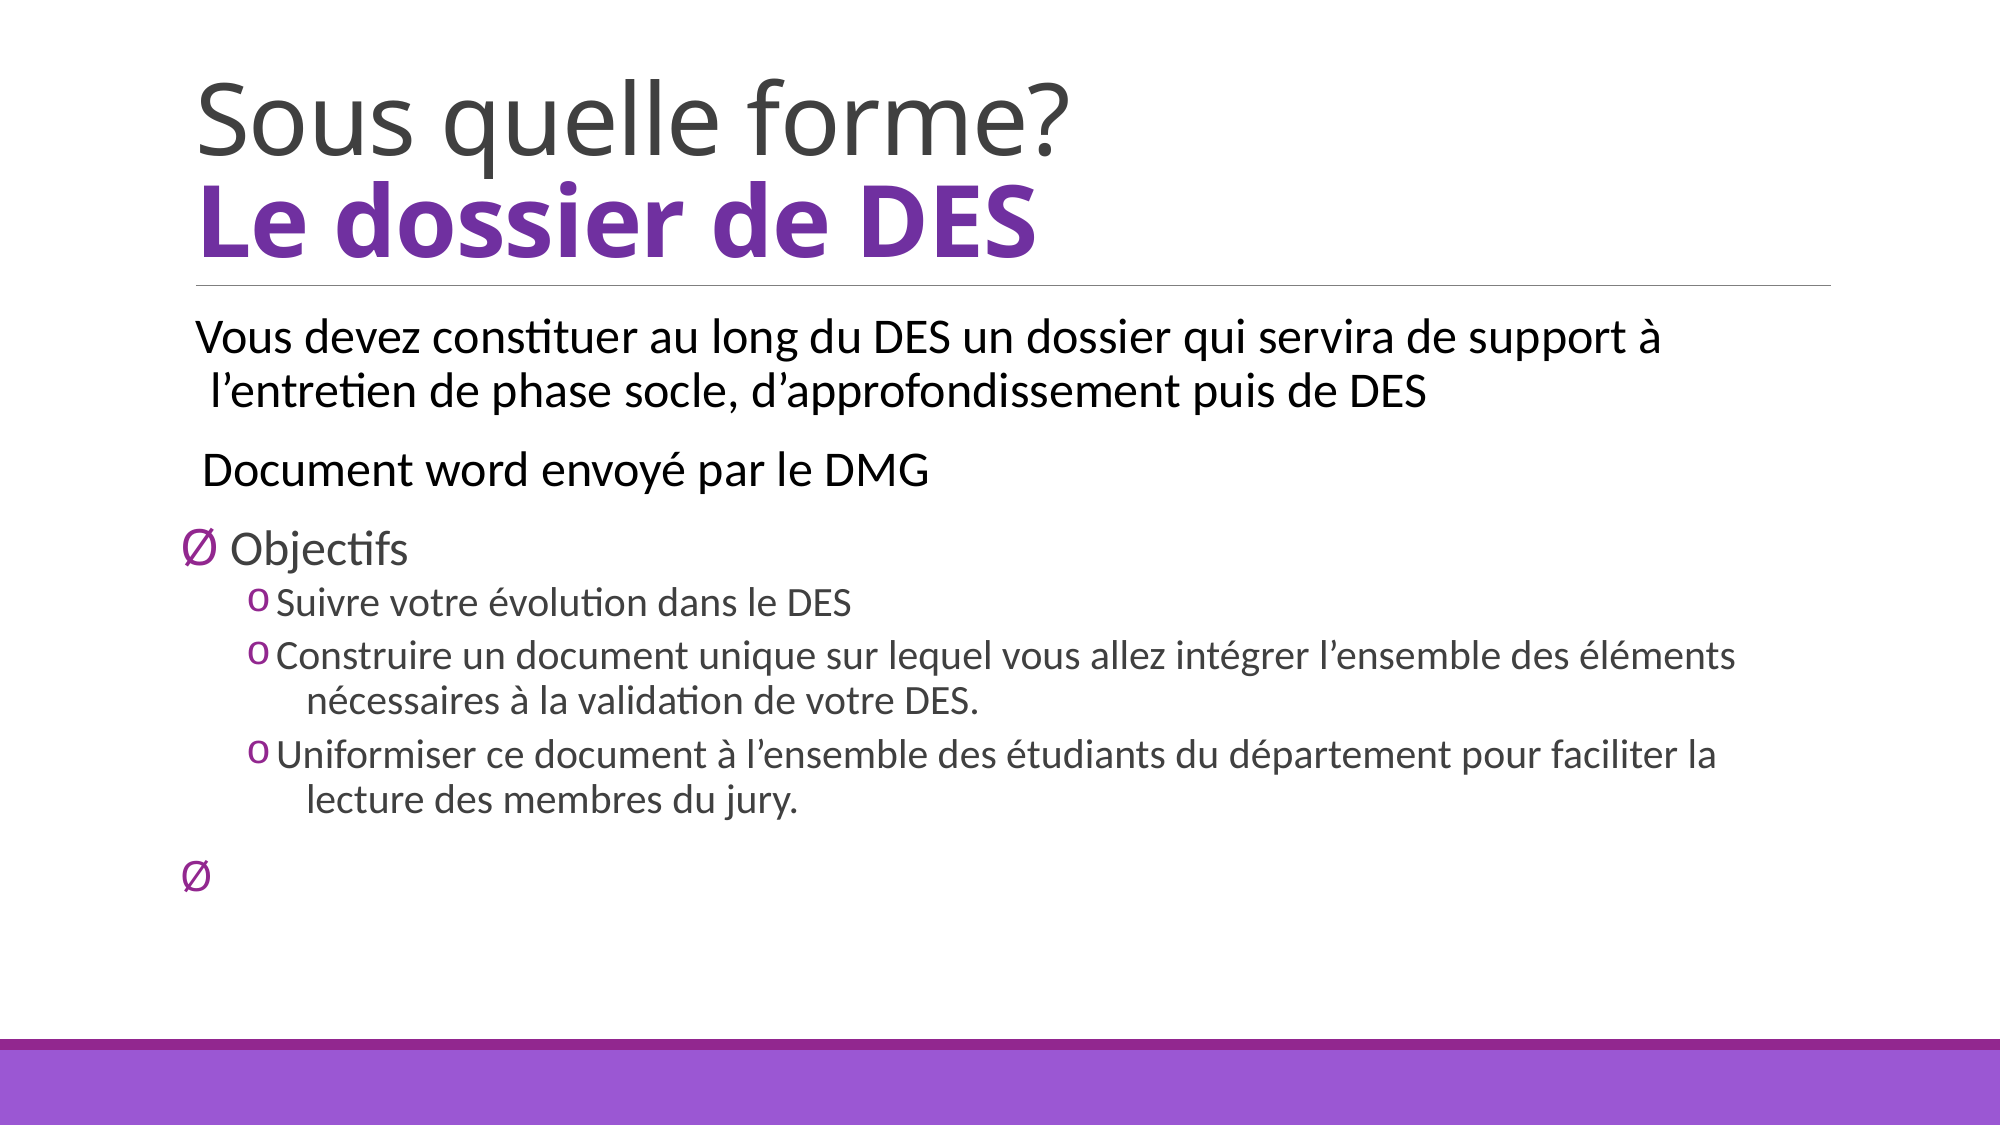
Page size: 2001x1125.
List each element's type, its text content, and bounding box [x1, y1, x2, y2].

title Sous quelle forme? Le dossier de DES [180, 47, 1831, 286]
list Vous devez constituer au long du DES un dossier qui servira de support à l’entretien de phase socle, d’approfondissement puis de DES Document word envoyé par le DMG Objectifs Suivre votre évolution dans le DES Construire un document unique sur lequel vous allez intégrer l’ensemble des éléments nécessaires à la validation de votre DES. Uniformiser ce document à l’ensemble des étudiants du département pour faciliter la lecture des membres du jury. [180, 302, 1831, 963]
